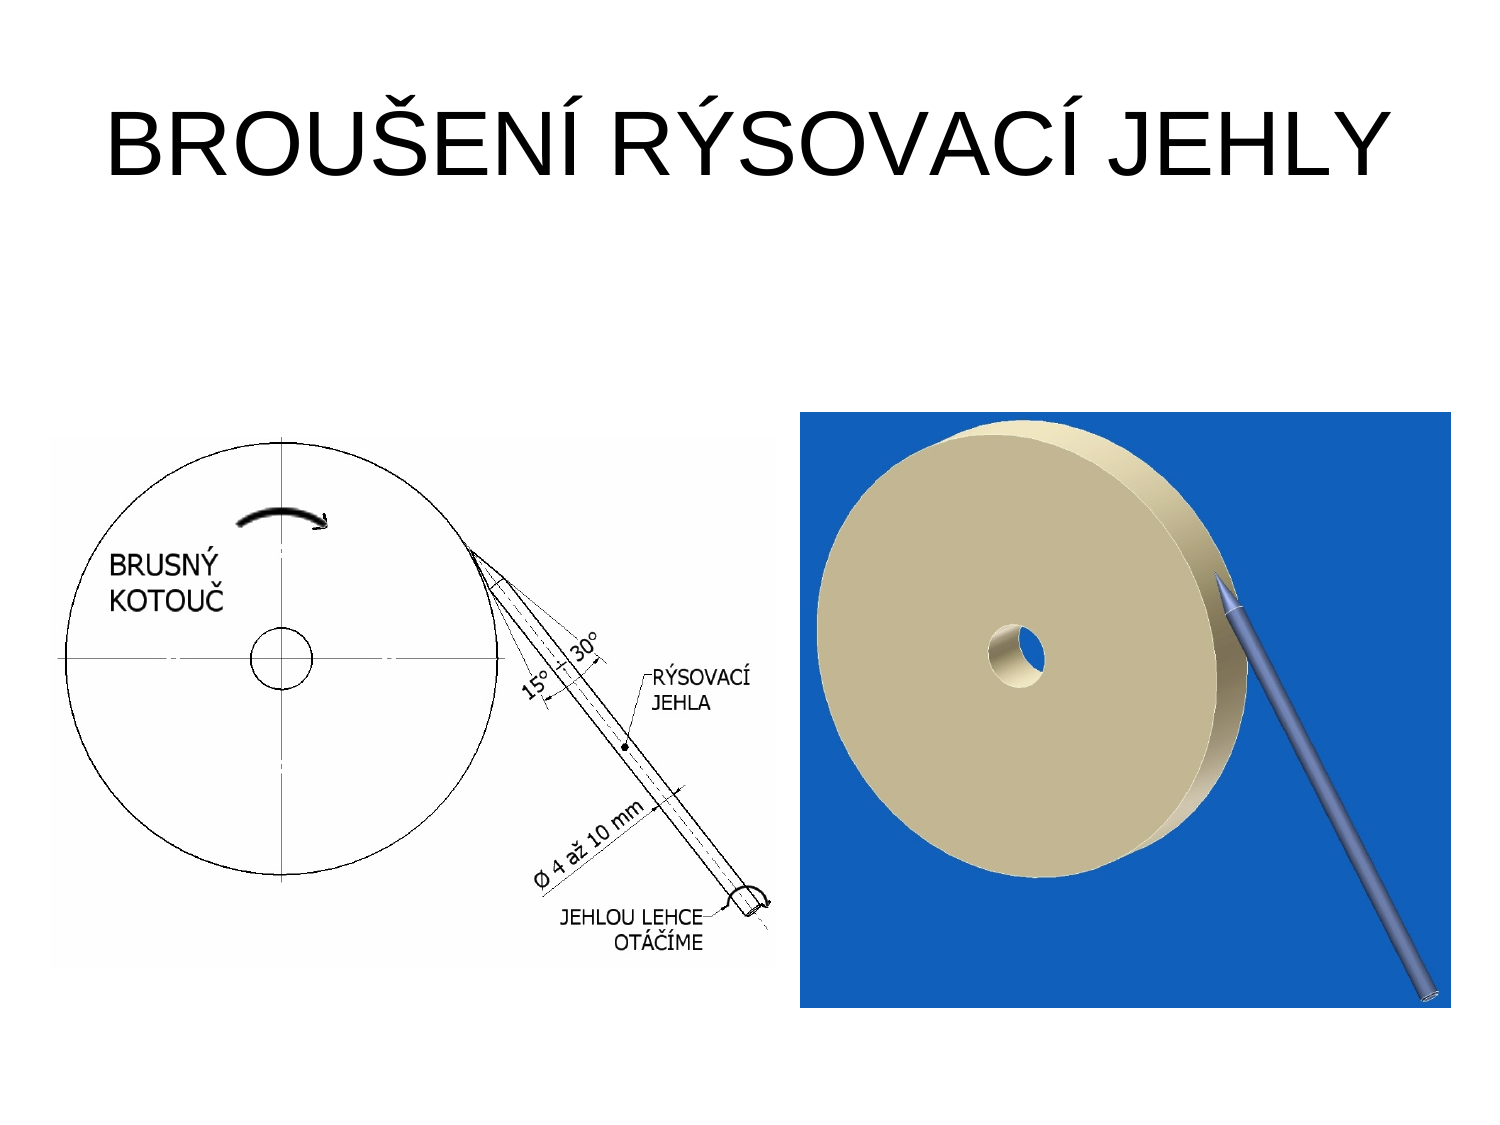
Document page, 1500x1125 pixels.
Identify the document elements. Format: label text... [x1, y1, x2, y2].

picture [800, 412, 1451, 1008]
picture [50, 437, 776, 968]
title BROUŠENÍ RÝSOVACÍ JEHLY [75, 45, 1426, 233]
